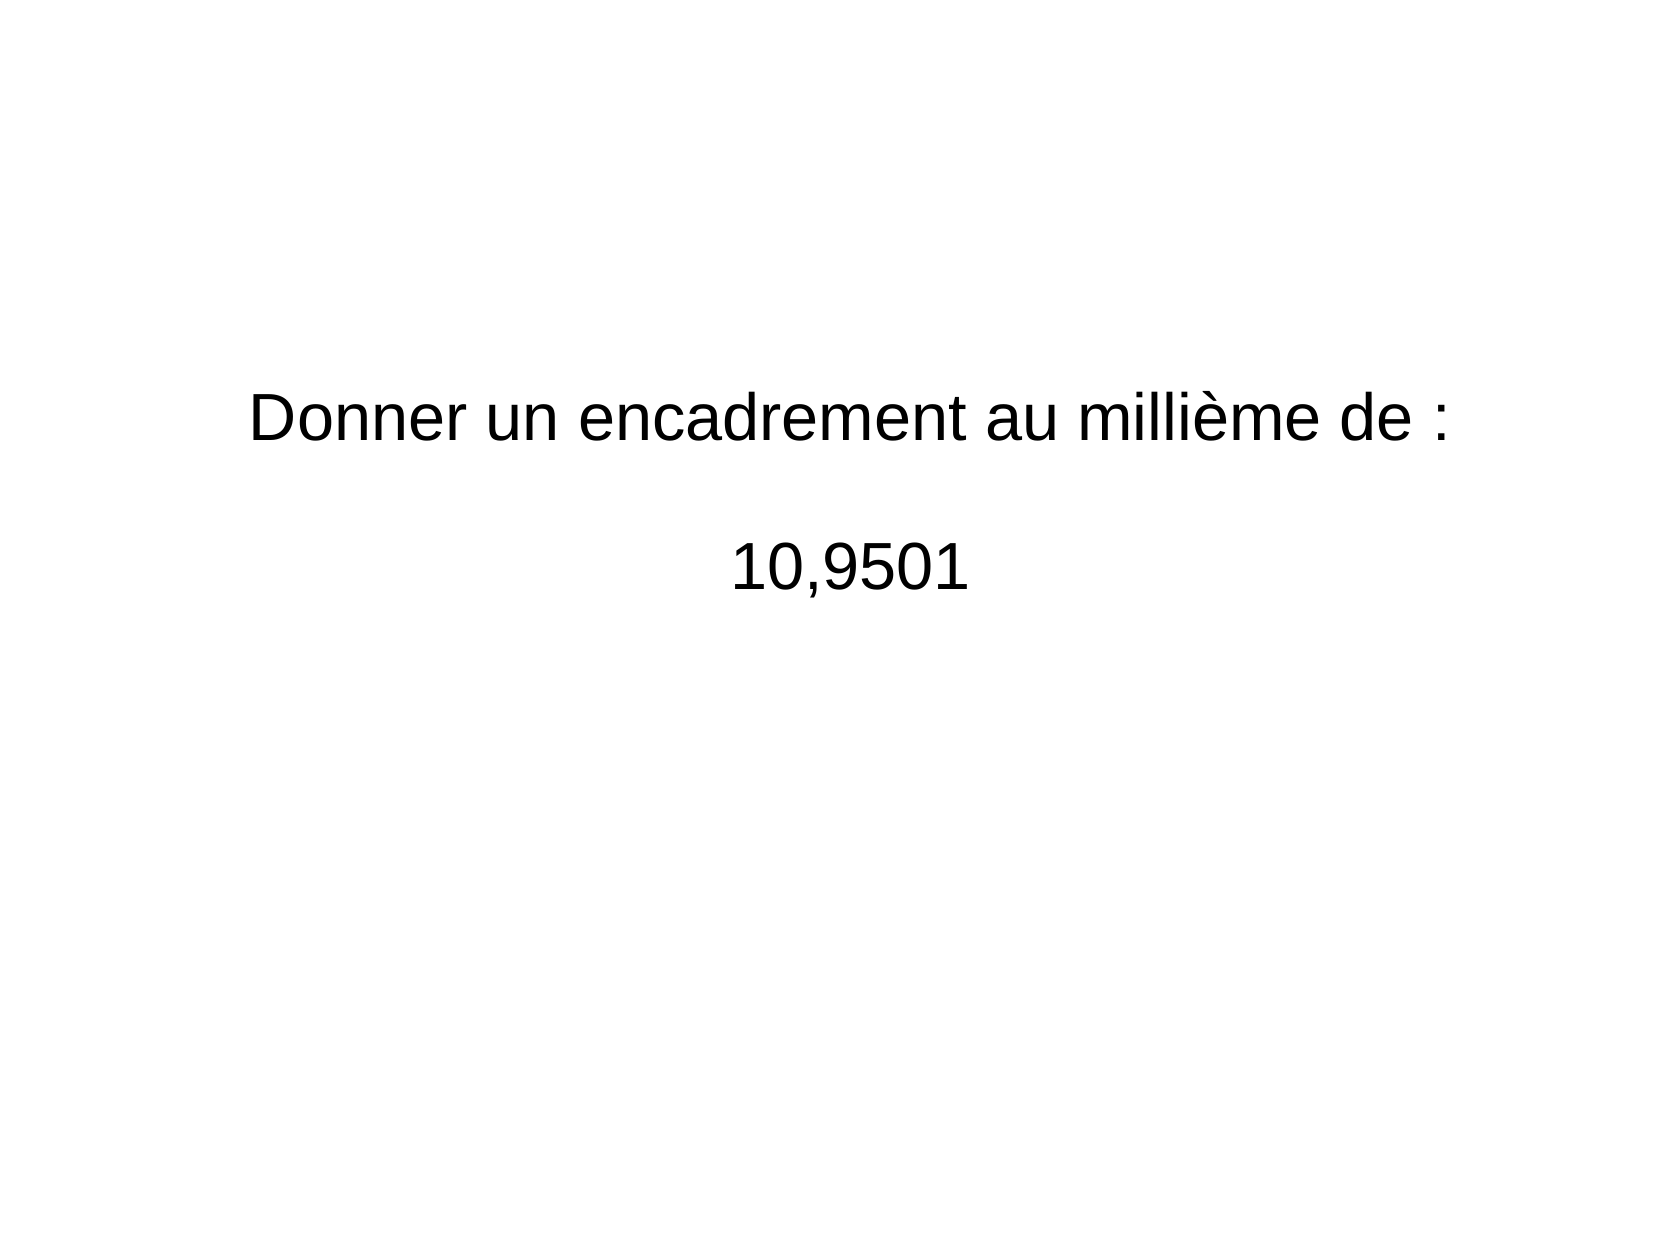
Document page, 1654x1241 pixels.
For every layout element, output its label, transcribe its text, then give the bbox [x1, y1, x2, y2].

subtitle Donner un encadrement au millième de : 10,9501 [106, 82, 1595, 902]
